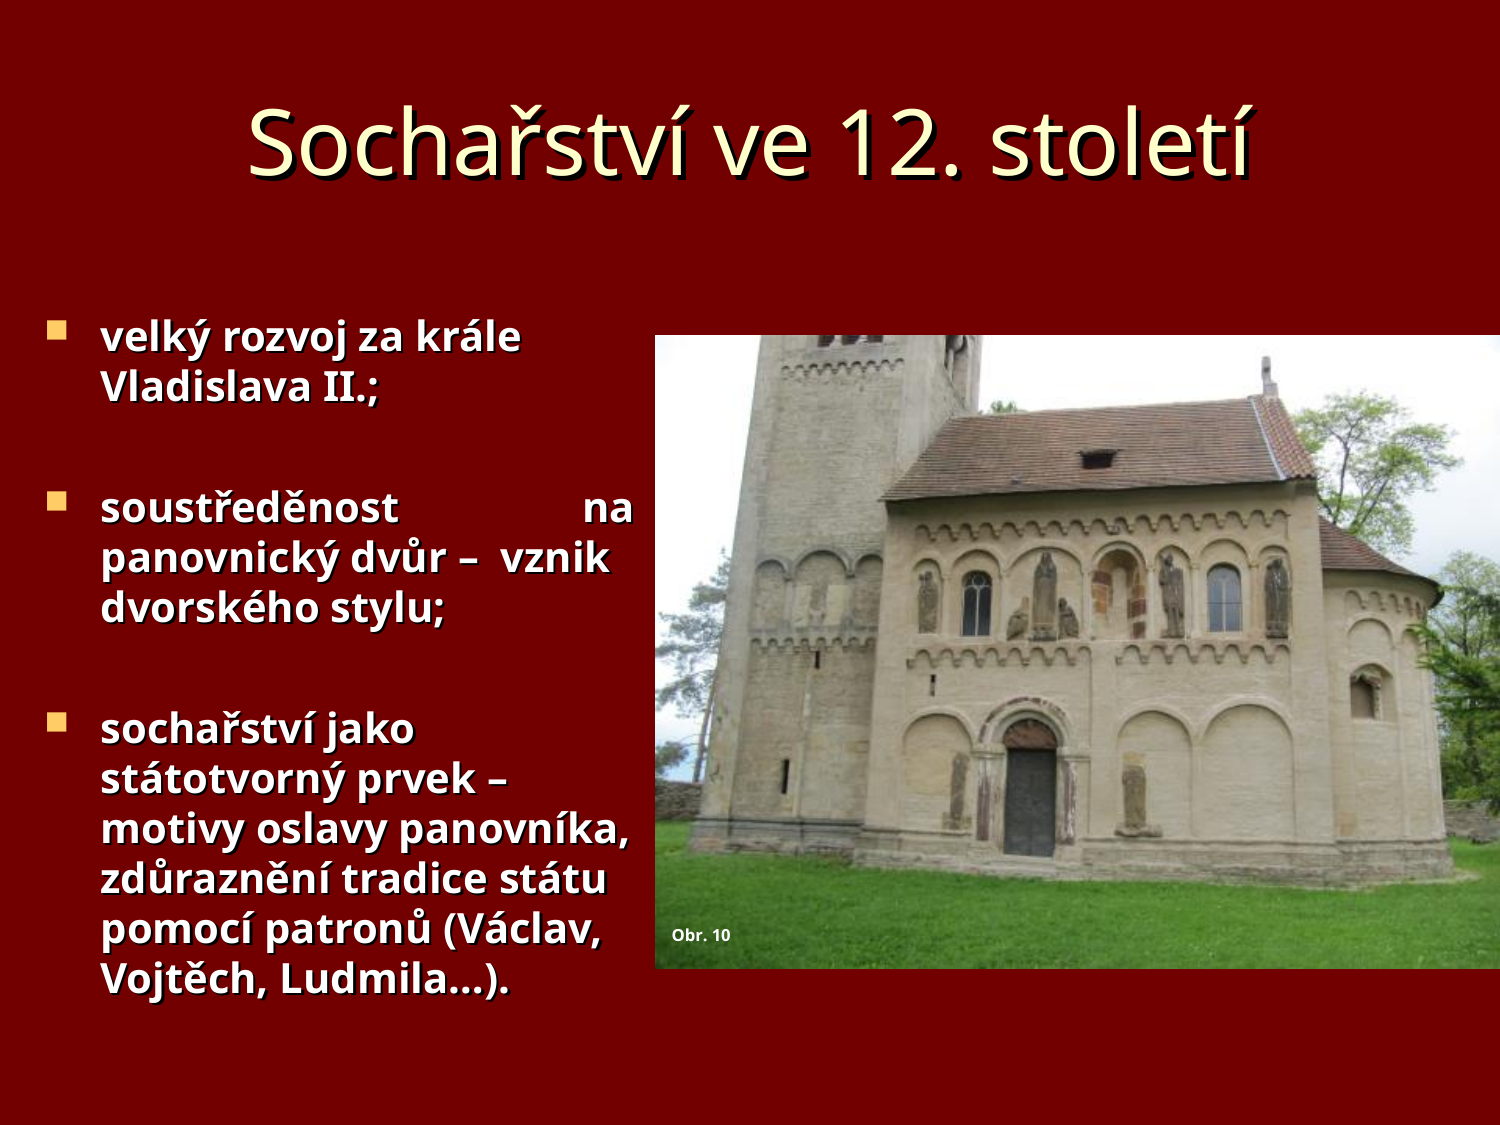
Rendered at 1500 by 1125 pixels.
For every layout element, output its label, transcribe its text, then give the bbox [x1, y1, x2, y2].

title Sochařství ve 12. století [75, 45, 1426, 233]
text_box [655, 335, 1500, 970]
text_box Obr. 10 [656, 916, 746, 953]
list velký rozvoj za krále Vladislava II.; soustředěnost na panovnický dvůr – vznik dvorského stylu; sochařství jako státotvorný prvek – motivy oslavy panovníka, zdůraznění tradice státu pomocí patronů (Václav, Vojtěch, Ludmila…). [29, 302, 668, 1083]
